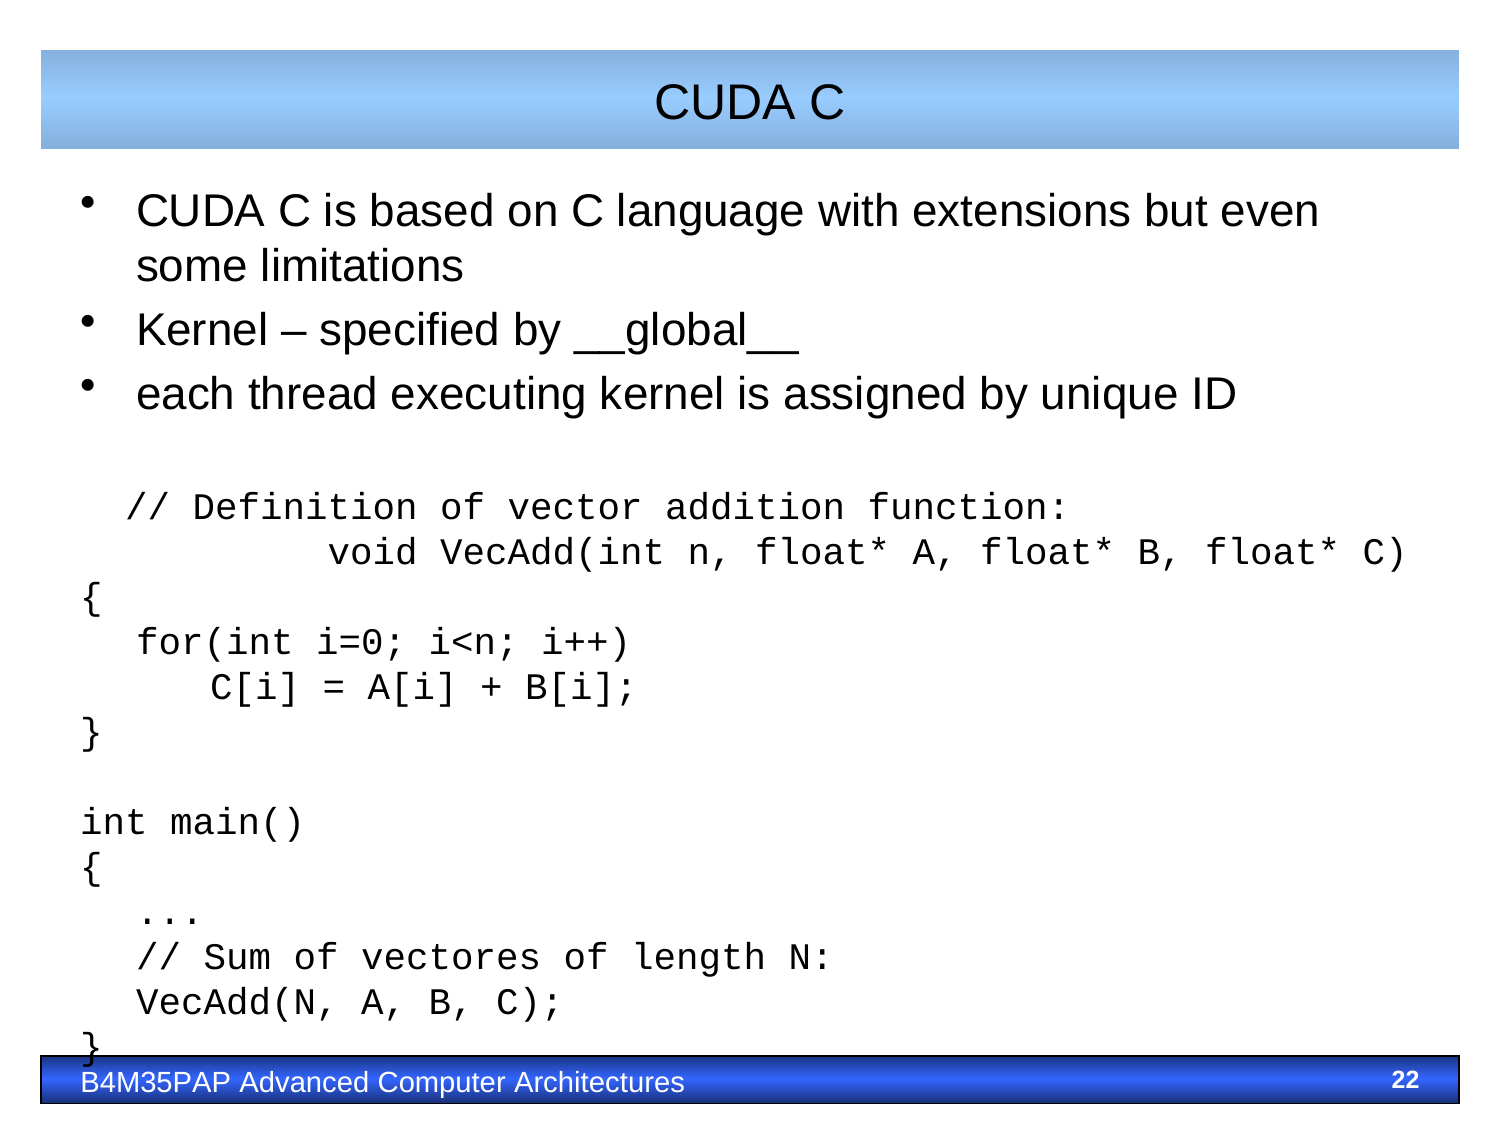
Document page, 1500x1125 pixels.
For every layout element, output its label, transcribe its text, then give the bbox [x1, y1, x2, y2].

title CUDA C [41, 50, 1459, 149]
list CUDA C is based on C language with extensions but even some limitations Kernel – specified by __global__ each thread executing kernel is assigned by unique ID // Definition of vector addition function: void VecAdd(int n, float* A, float* B, float* C) { for(int i=0; i<n; i++) C[i] = A[i] + B[i]; } int main() { ... // Sum of vectores of length N: VecAdd(N, A, B, C); } [64, 172, 1436, 1000]
